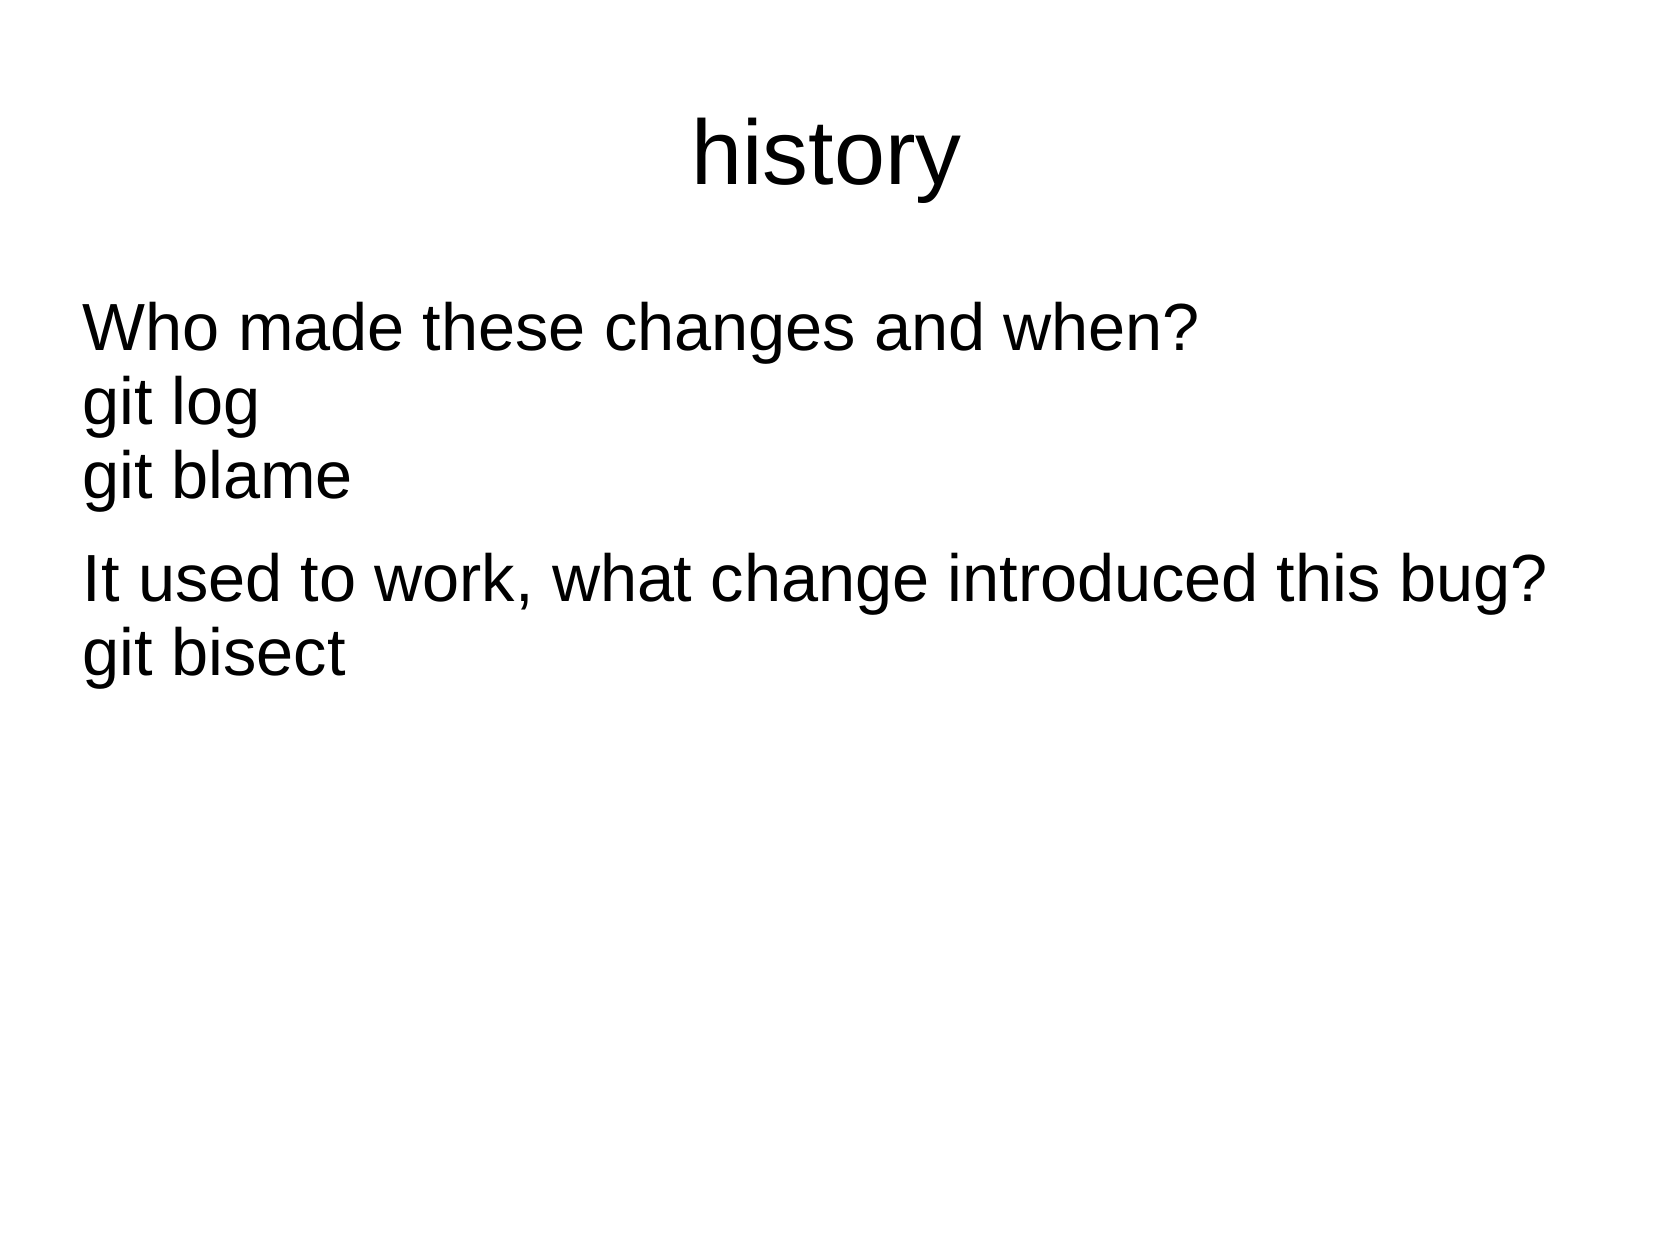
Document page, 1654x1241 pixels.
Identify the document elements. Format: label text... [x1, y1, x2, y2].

list Who made these changes and when? git log git blame It used to work, what change introduced this bug? git bisect [82, 290, 1571, 1010]
title history [82, 49, 1571, 257]
